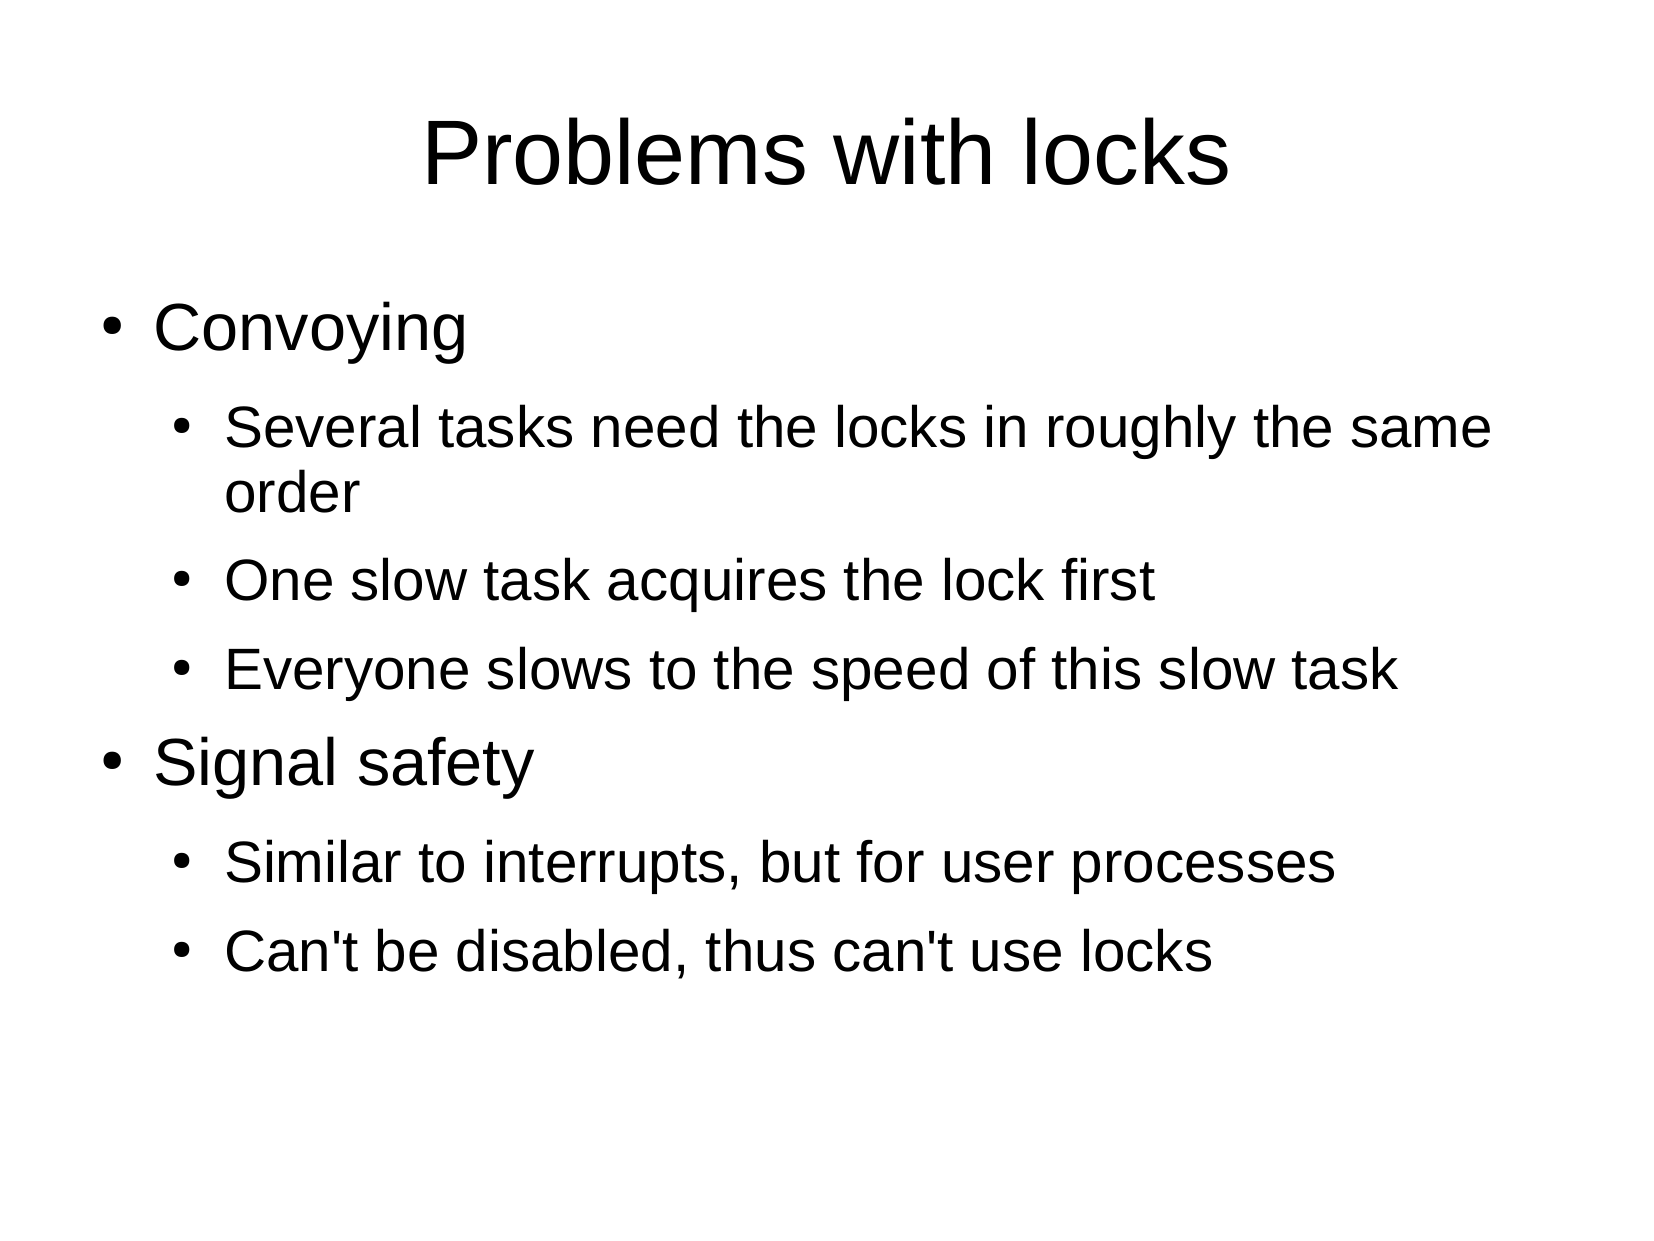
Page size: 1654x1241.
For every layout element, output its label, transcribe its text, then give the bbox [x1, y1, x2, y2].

title Problems with locks [82, 49, 1571, 257]
list Convoying Several tasks need the locks in roughly the same order One slow task acquires the lock first Everyone slows to the speed of this slow task Signal safety Similar to interrupts, but for user processes Can't be disabled, thus can't use locks [82, 290, 1571, 1010]
